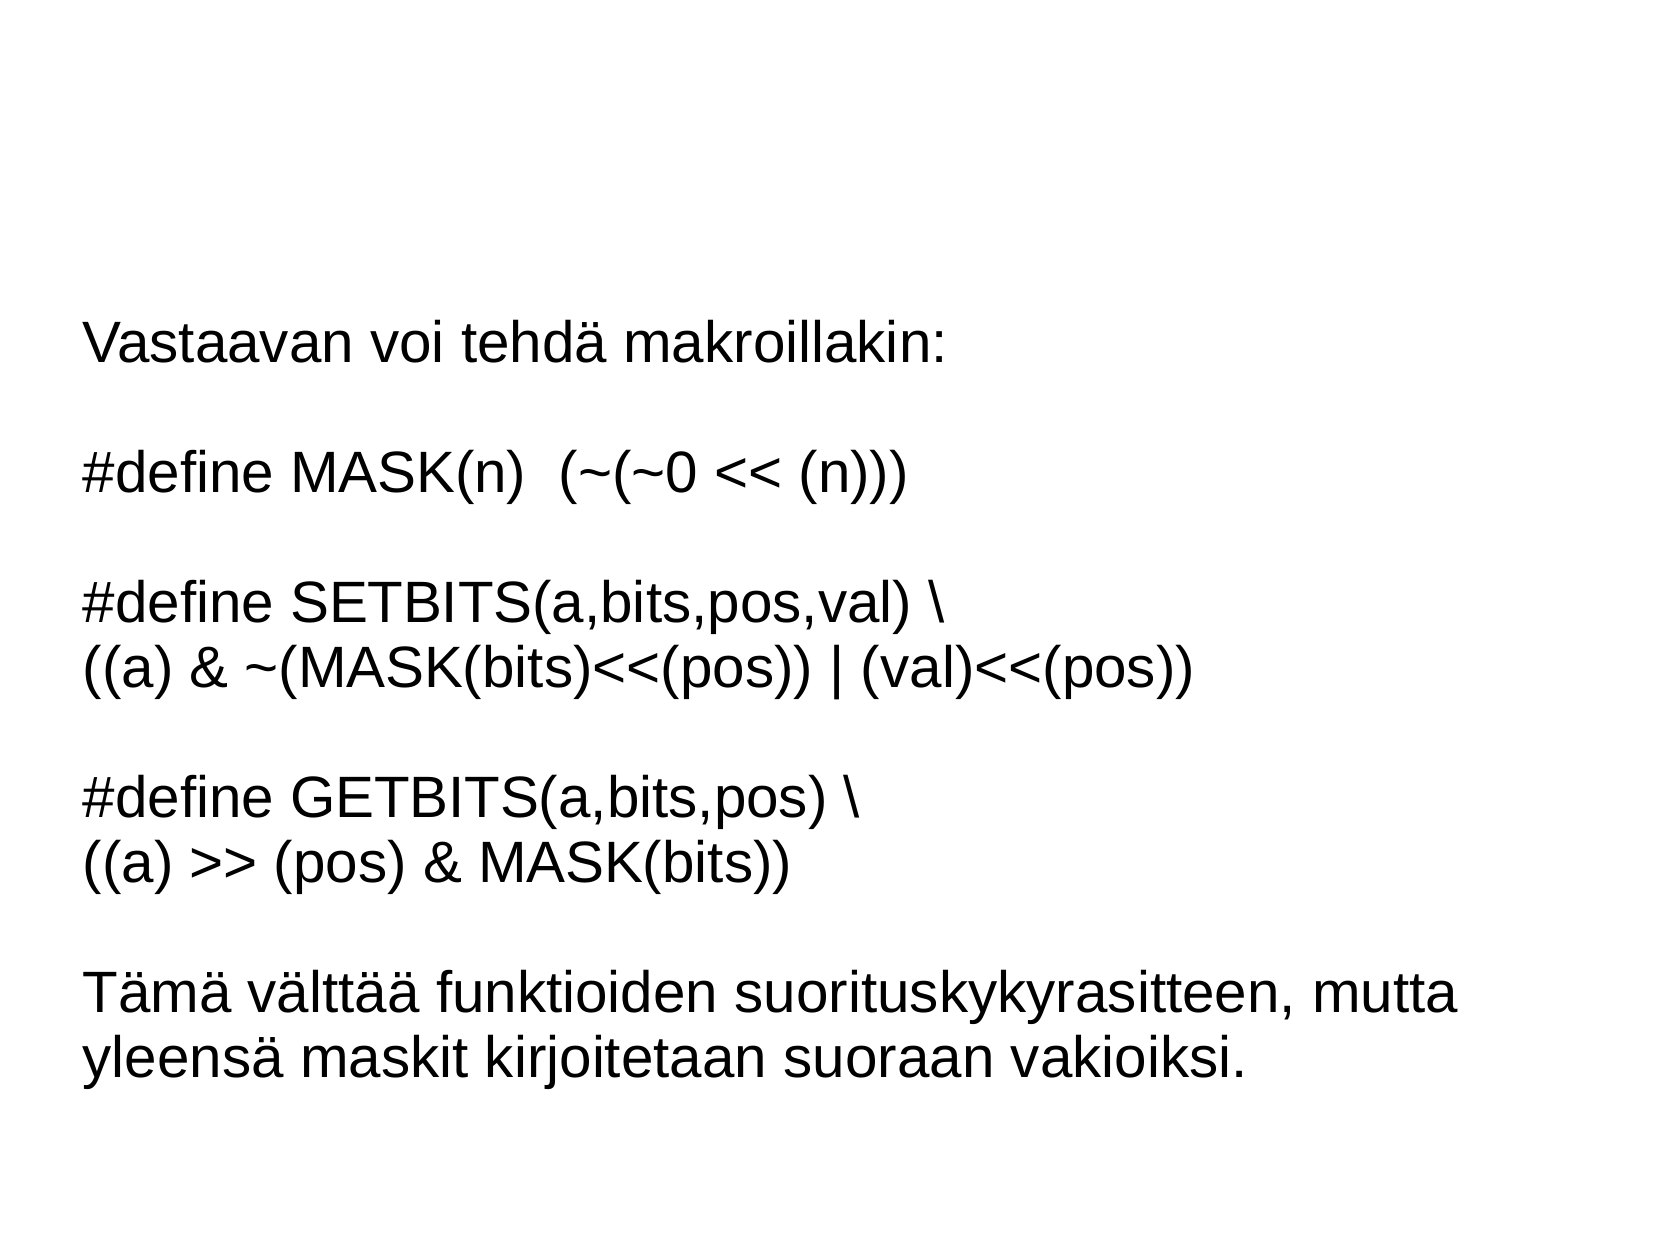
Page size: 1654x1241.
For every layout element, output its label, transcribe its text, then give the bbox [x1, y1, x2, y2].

text_box Vastaavan voi tehdä makroillakin: #define MASK(n) (~(~0 << (n))) #define SETBITS(a,bits,pos,val) \ ((a) & ~(MASK(bits)<<(pos)) | (val)<<(pos)) #define GETBITS(a,bits,pos) \ ((a) >> (pos) & MASK(bits)) Tämä välttää funktioiden suorituskykyrasitteen, mutta yleensä maskit kirjoitetaan suoraan vakioiksi. [82, 297, 1571, 1102]
